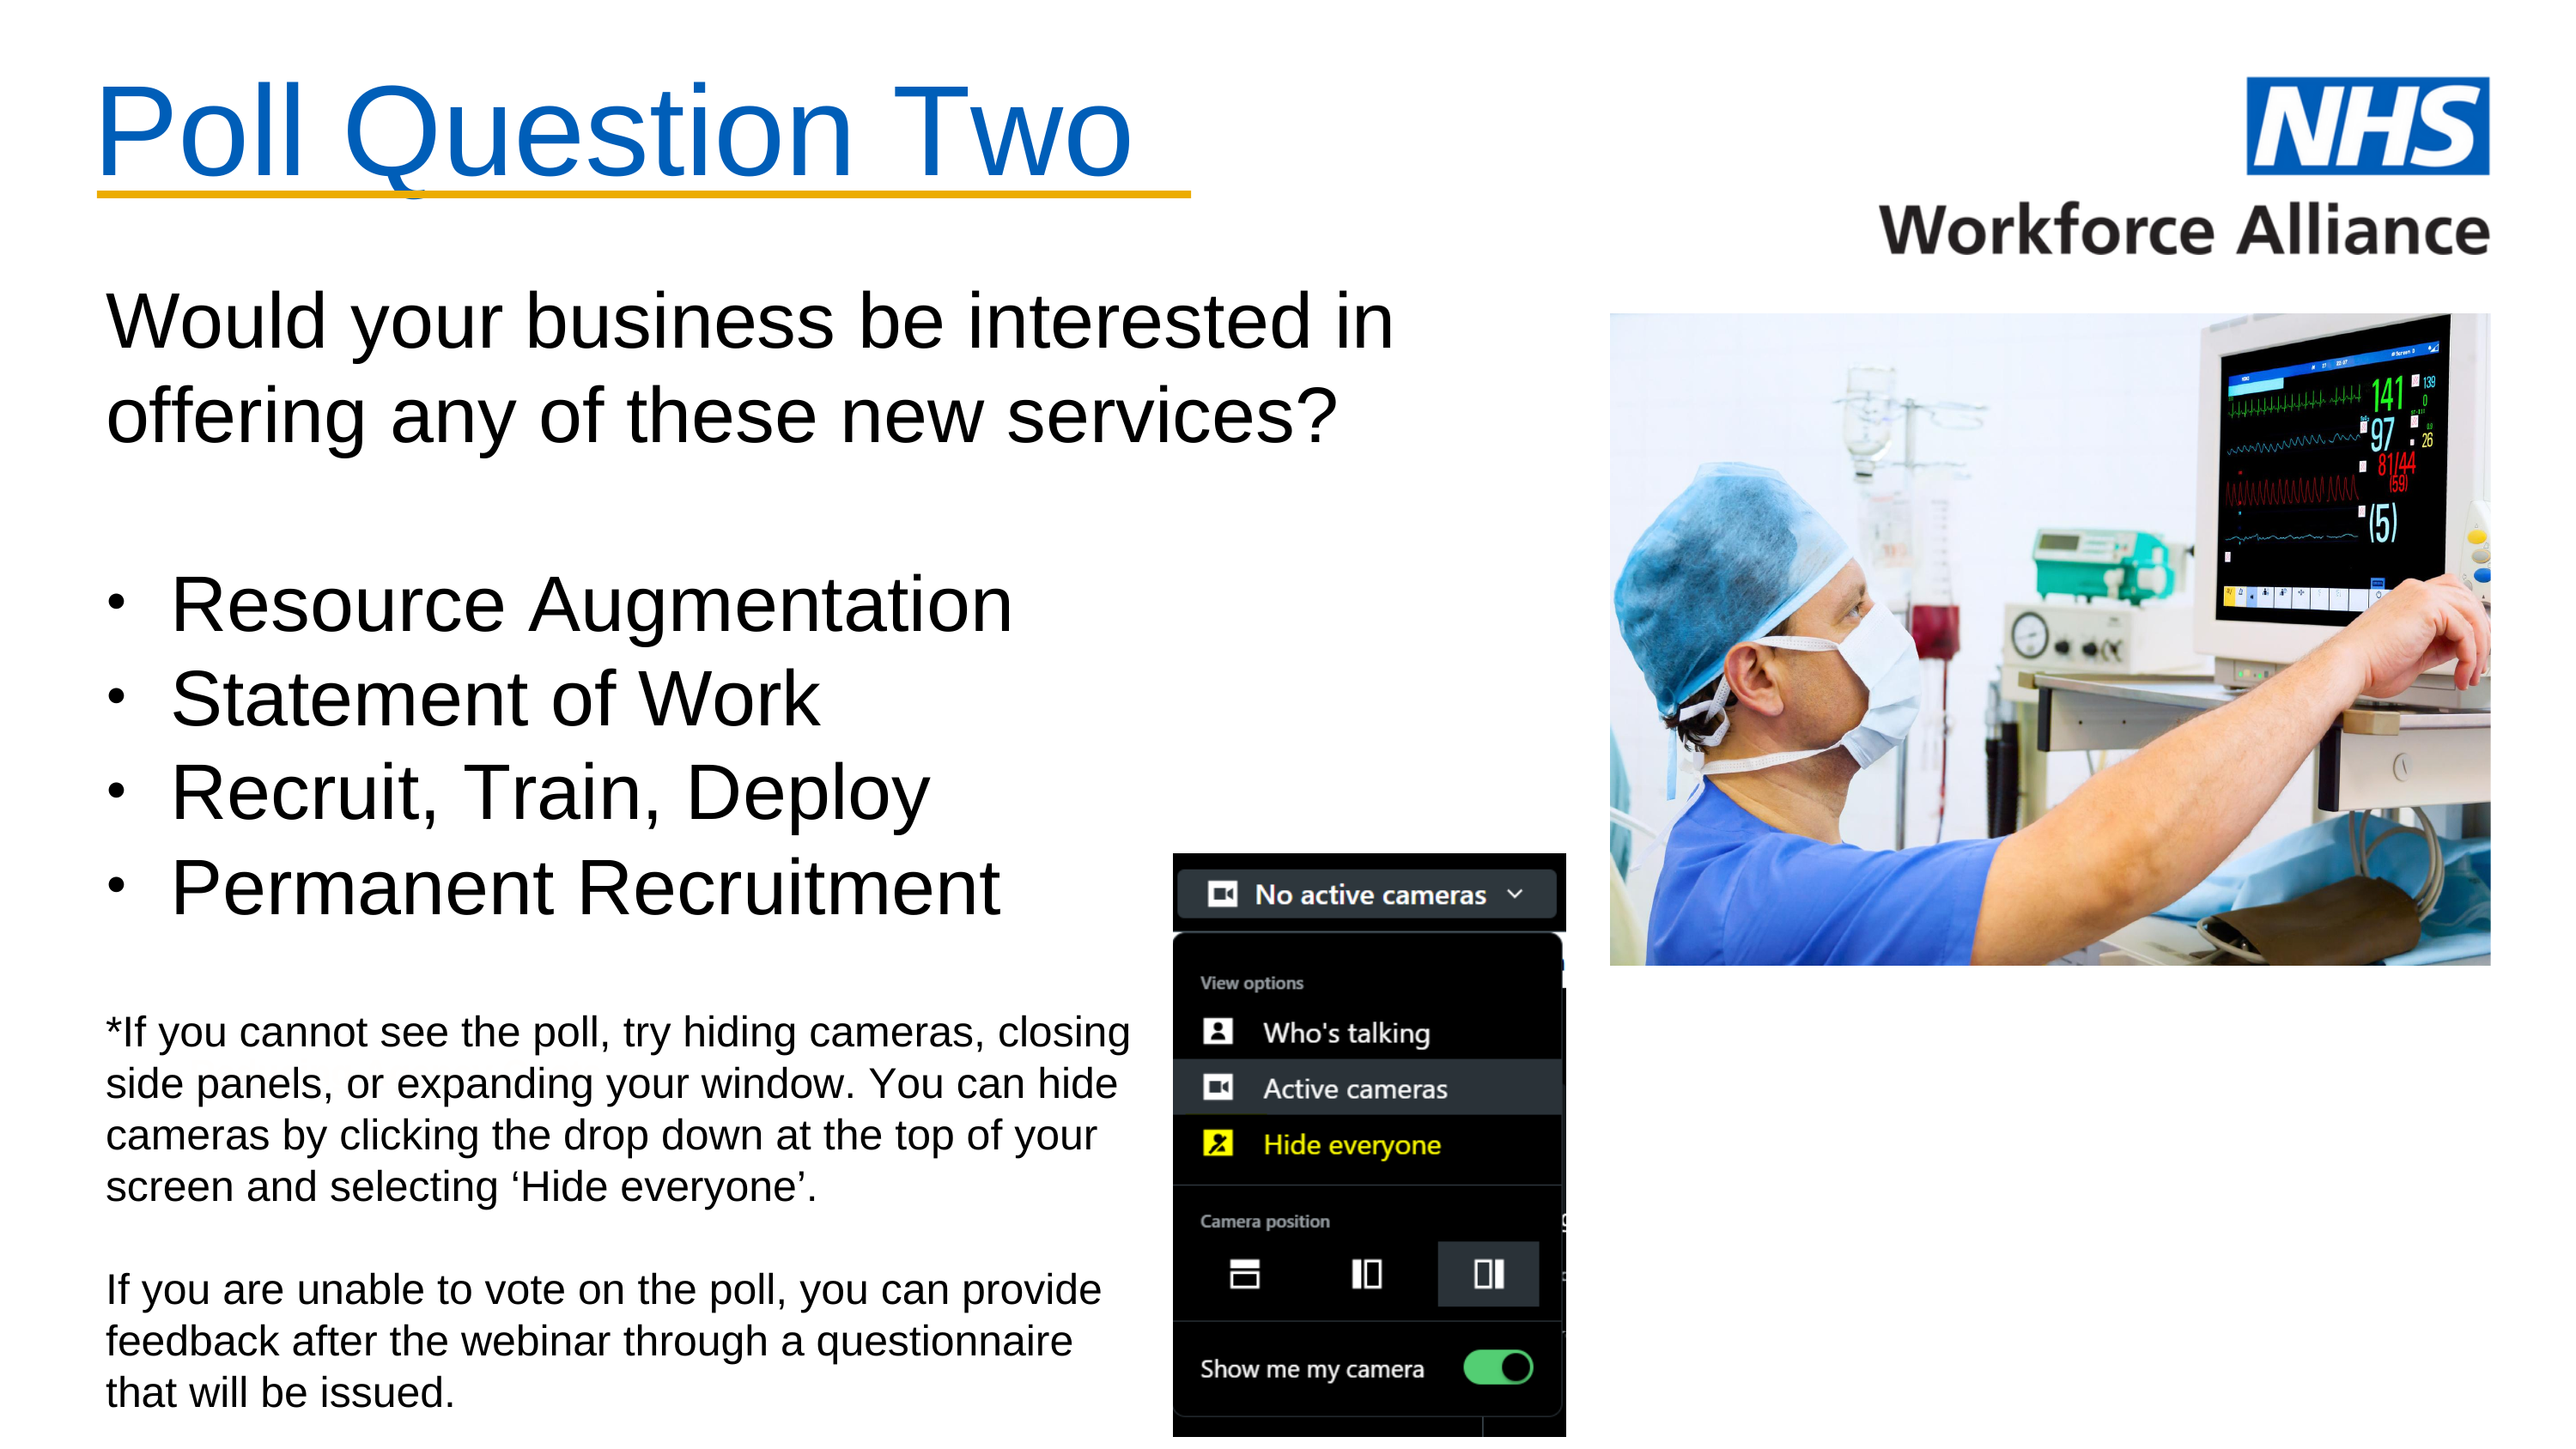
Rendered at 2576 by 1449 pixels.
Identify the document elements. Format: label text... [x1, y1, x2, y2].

text_box Poll Question Two [93, 25, 1240, 161]
picture [1173, 853, 1566, 1437]
text_box [1610, 313, 2491, 966]
text_box [1878, 76, 2492, 255]
text_box Would your business be interested in offering any of these new services? Resource Augmentation Statement of Work Recruit, Train, Deploy Permanent Recruitment [93, 161, 1518, 745]
text_box *If you cannot see the poll, try hiding cameras, closing side panels, or expanding your window. You can hide cameras by clicking the drop down at the top of your screen and selecting ‘Hide everyone’. If you are unable to vote on the poll, you can provide feedback after the webinar through a questionnaire that will be issued. [93, 991, 1151, 1449]
